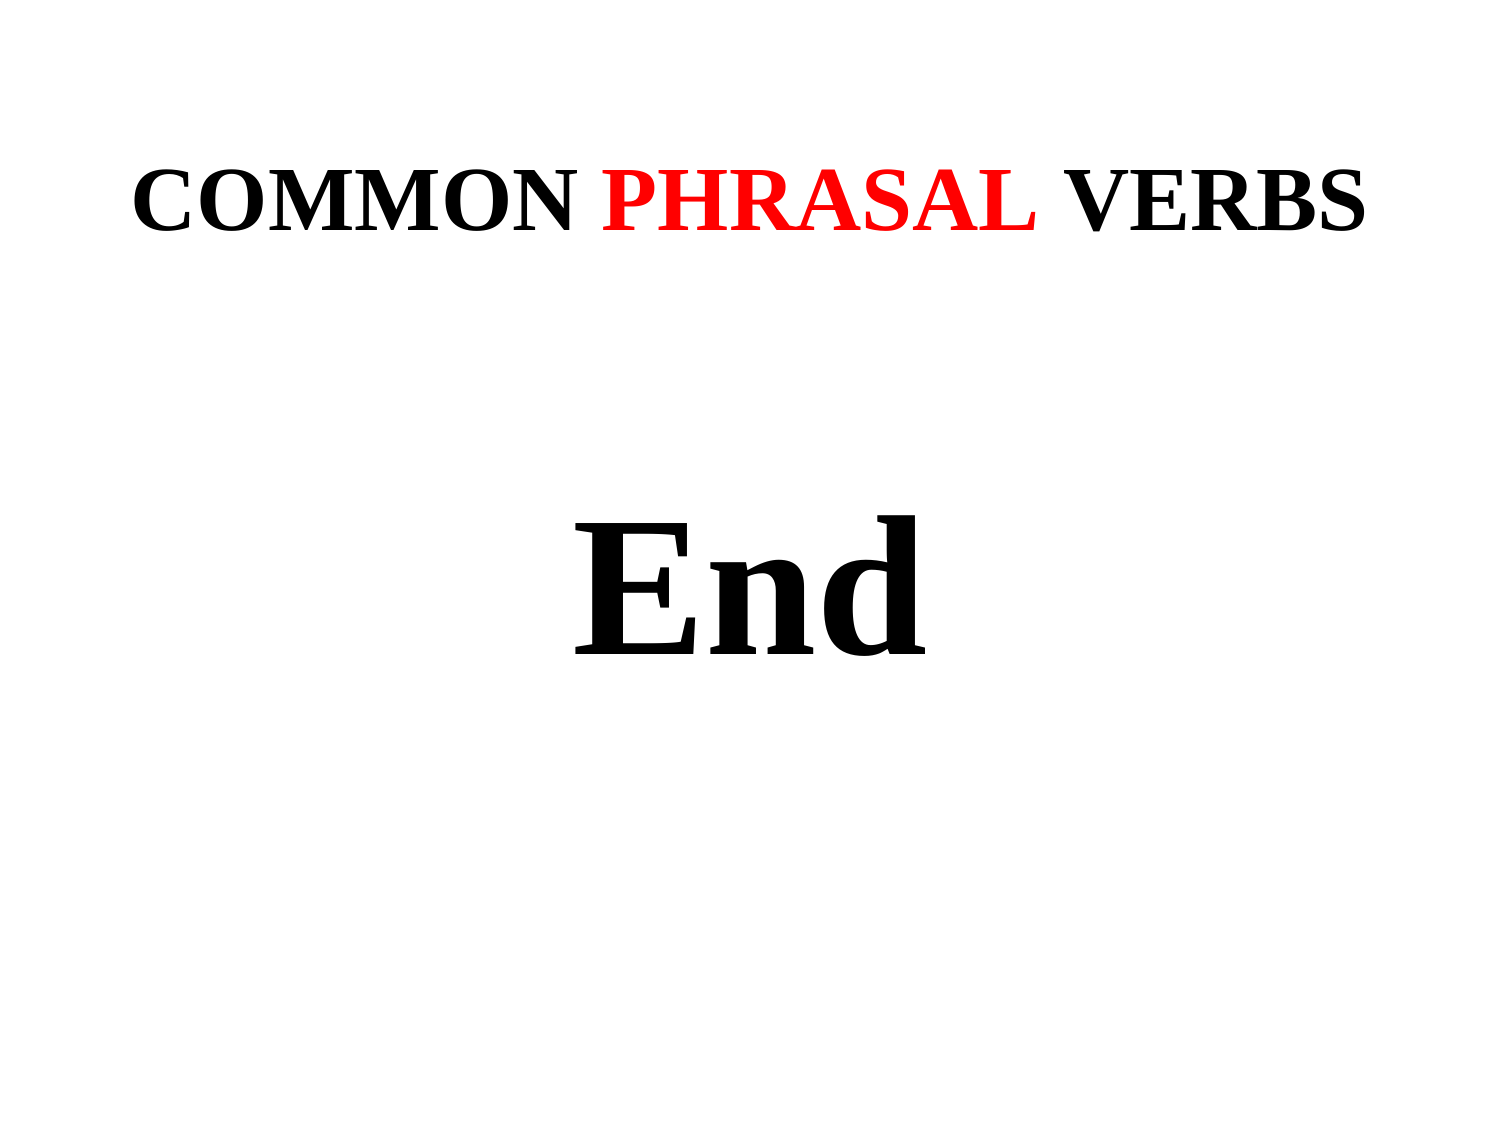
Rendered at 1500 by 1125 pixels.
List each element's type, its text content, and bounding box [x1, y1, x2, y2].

list End [64, 286, 1436, 1000]
title COMMON PHRASAL VERBS [112, 99, 1388, 286]
